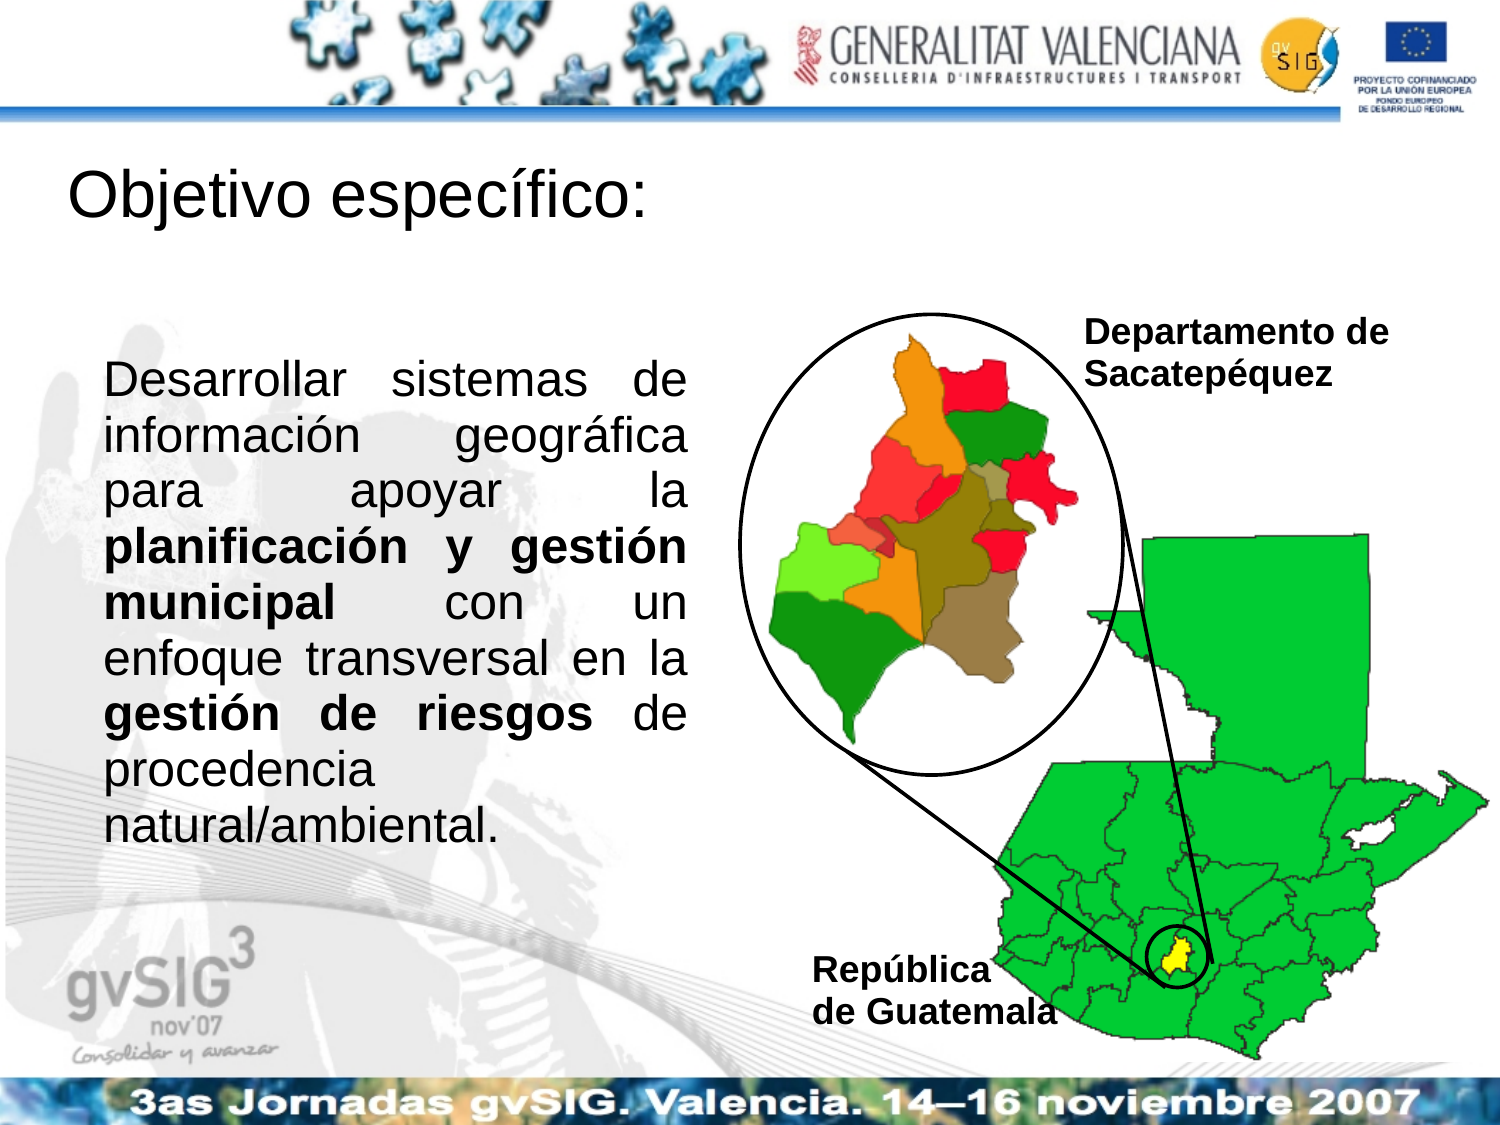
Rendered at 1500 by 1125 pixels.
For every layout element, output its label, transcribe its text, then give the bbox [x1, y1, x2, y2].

text_box Departamento de Sacatepéquez [1068, 302, 1412, 402]
title Objetivo específico: [53, 149, 1258, 315]
text_box Desarrollar sistemas de información geográfica para apoyar la planificación y gestión municipal con un enfoque transversal en la gestión de riesgos de procedencia natural/ambiental. [88, 287, 703, 861]
text_box República de Guatemala [797, 940, 1105, 1040]
picture [0, 0, 1500, 1125]
